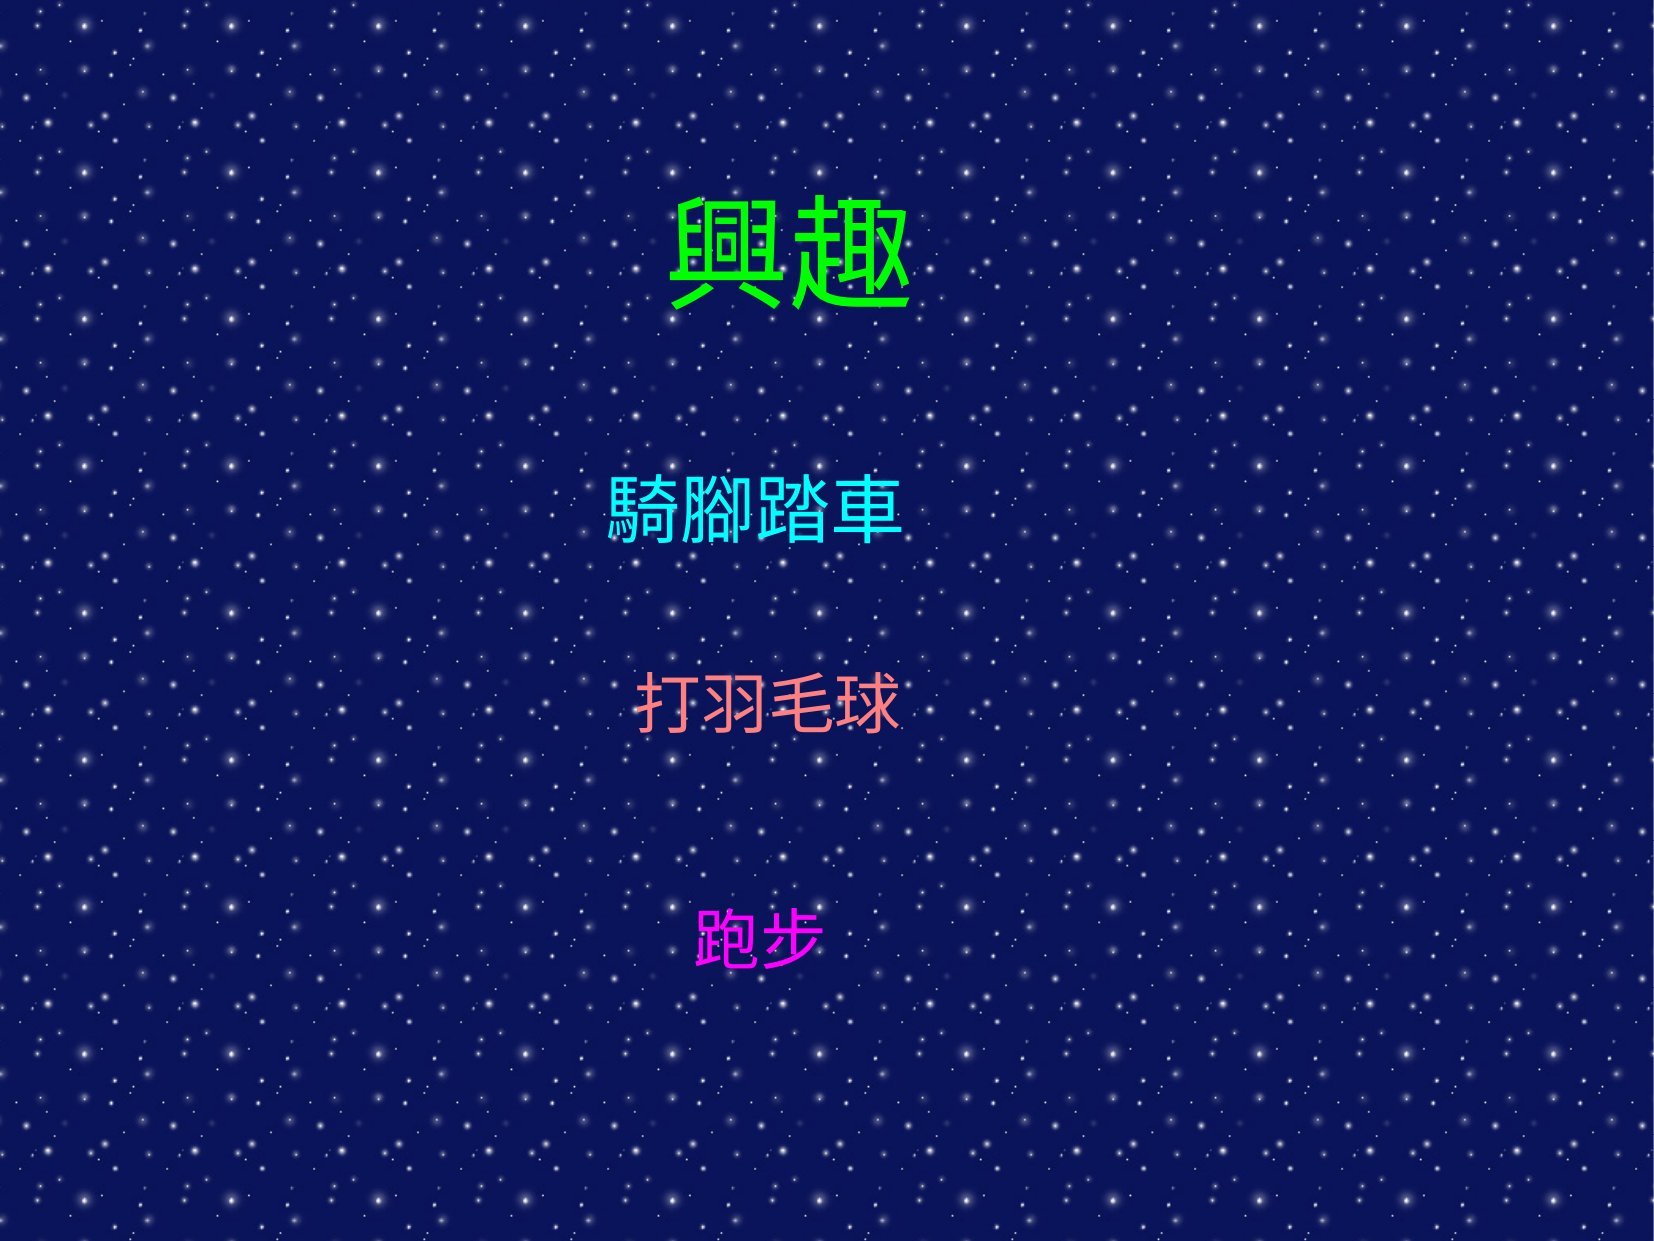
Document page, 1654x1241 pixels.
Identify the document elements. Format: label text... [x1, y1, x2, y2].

text_box 興趣 [649, 147, 1477, 313]
text_box 騎腳踏車 [590, 442, 1418, 548]
text_box 跑步 [679, 879, 1023, 975]
picture [0, 0, 1654, 1241]
text_box 打羽毛球 [620, 643, 1270, 739]
